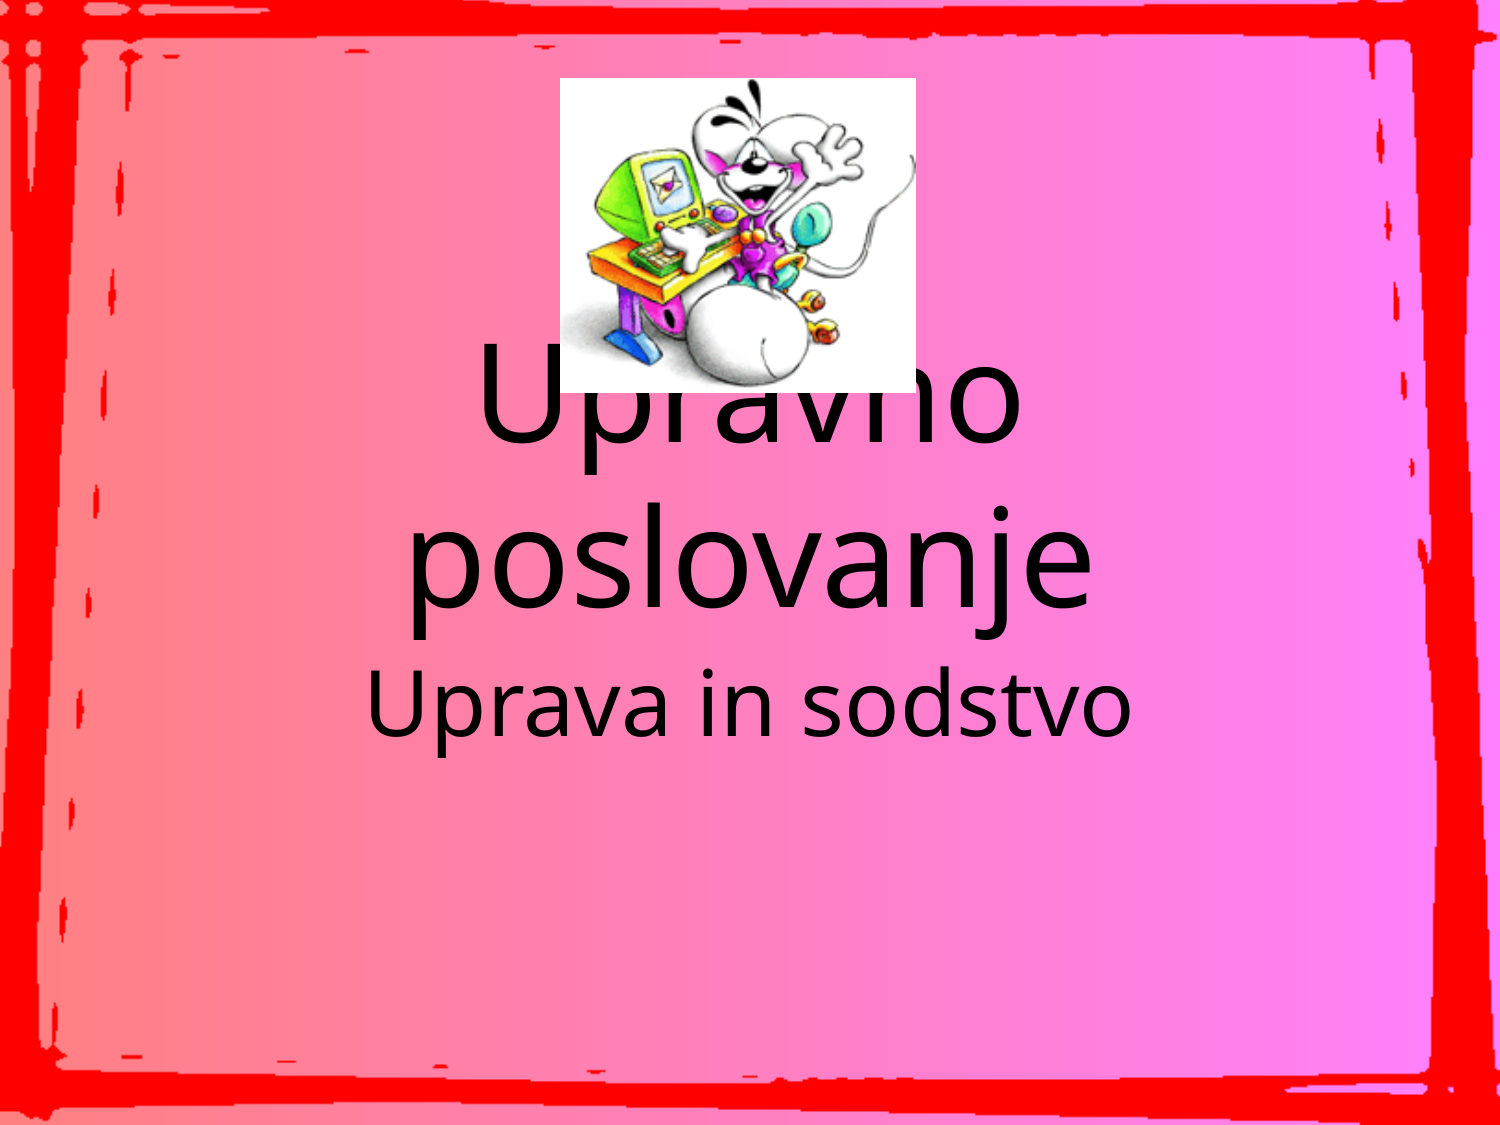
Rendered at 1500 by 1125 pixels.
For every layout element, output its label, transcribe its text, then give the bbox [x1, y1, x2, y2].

subtitle Uprava in sodstvo [225, 637, 1275, 925]
picture [0, 0, 1500, 1125]
title Upravno poslovanje [112, 349, 1388, 591]
